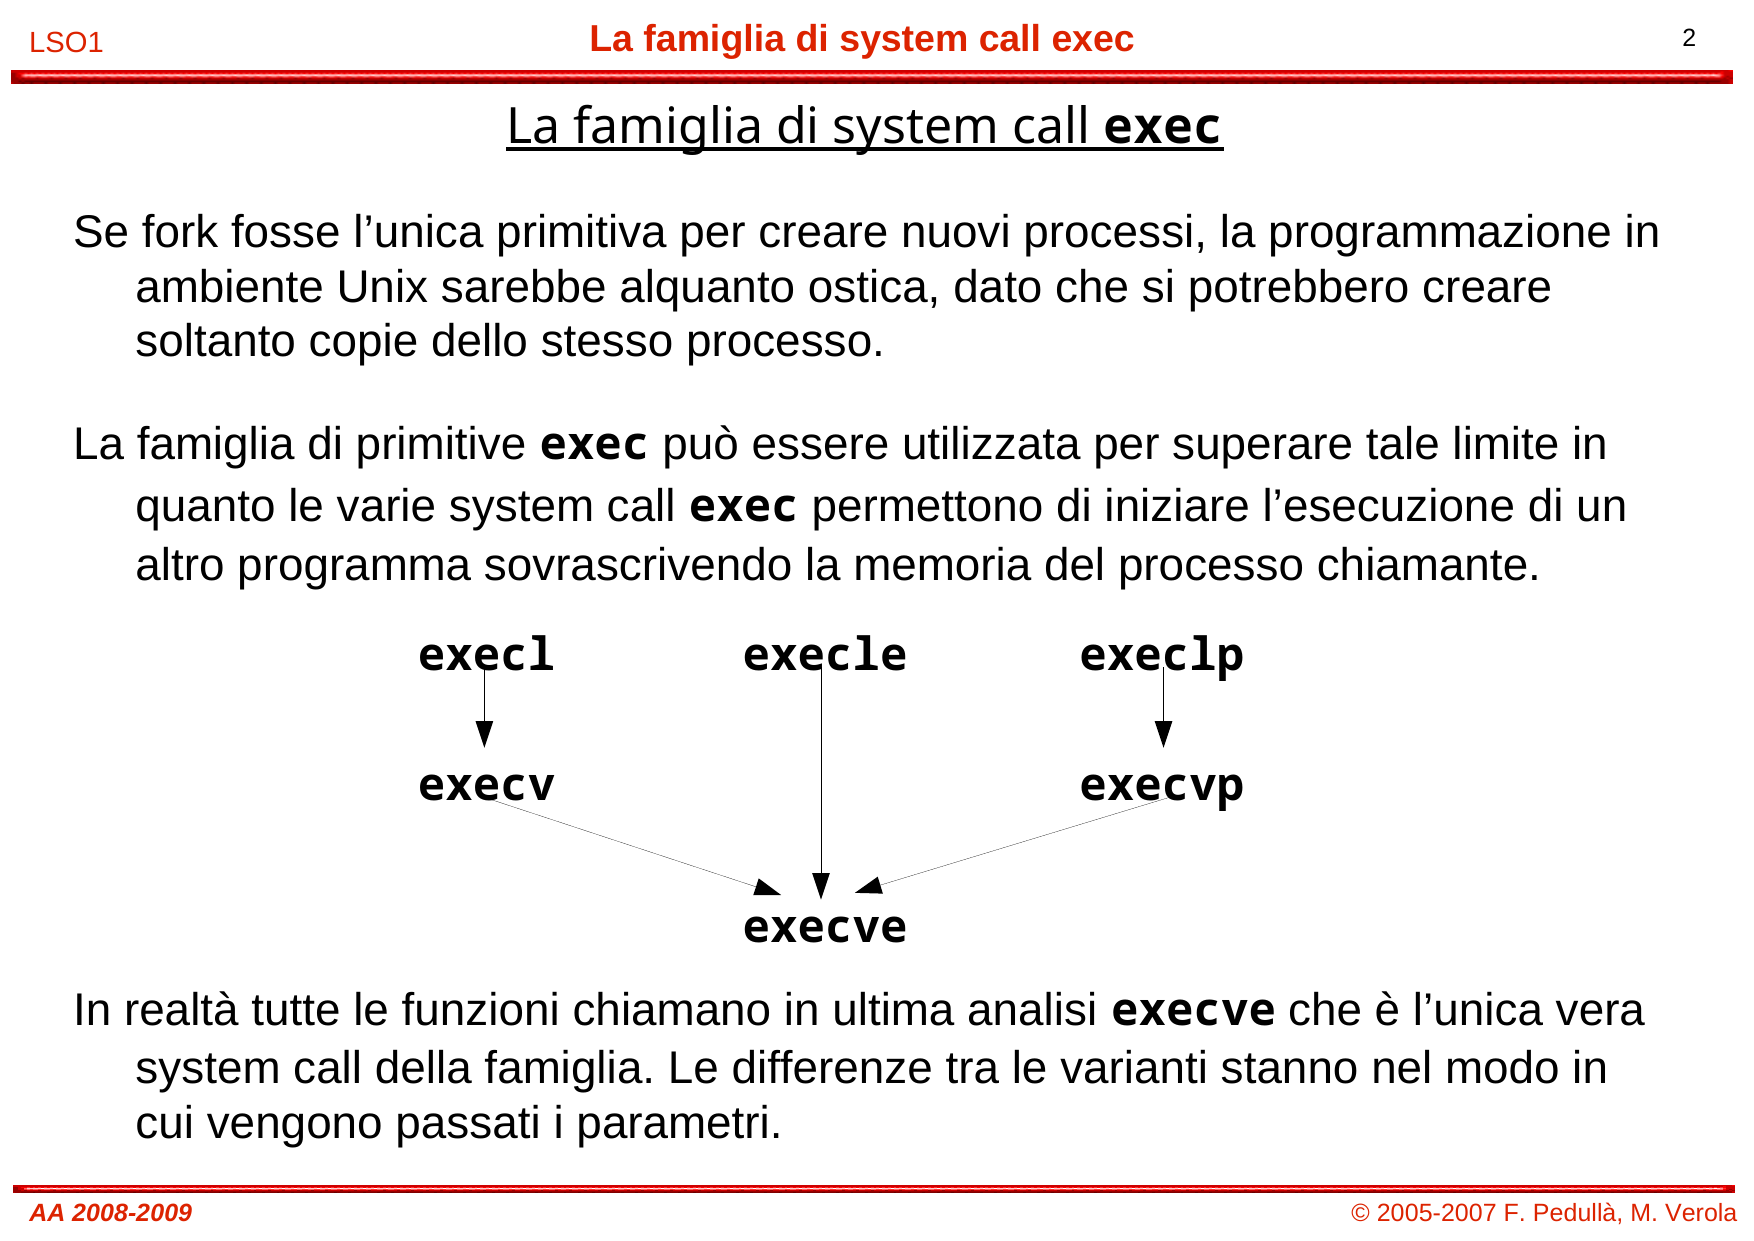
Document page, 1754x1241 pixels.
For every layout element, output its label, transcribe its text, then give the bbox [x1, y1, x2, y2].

picture [11, 70, 1733, 84]
text_box execlp [1079, 618, 1245, 671]
picture [13, 1185, 1735, 1193]
text_box execvp [1079, 748, 1245, 801]
text_box execle [742, 618, 908, 671]
text_box execl [417, 618, 556, 671]
list Se fork fosse l’unica primitiva per creare nuovi processi, la programmazione in ambiente Unix sarebbe alquanto ostica, dato che si potrebbero creare soltanto copie dello stesso processo. La famiglia di primitive exec può essere utilizzata per superare tale limite in quanto le varie system call exec permettono di iniziare l’esecuzione di un altro programma sovrascrivendo la memoria del processo chiamante. [58, 194, 1696, 600]
title La famiglia di system call exec [431, 78, 1299, 174]
text_box execv [417, 748, 556, 801]
text_box execve [742, 890, 908, 943]
list In realtà tutte le funzioni chiamano in ultima analisi execve che è l’unica vera system call della famiglia. Le differenze tra le varianti stanno nel modo in cui vengono passati i parametri. [58, 968, 1696, 1157]
